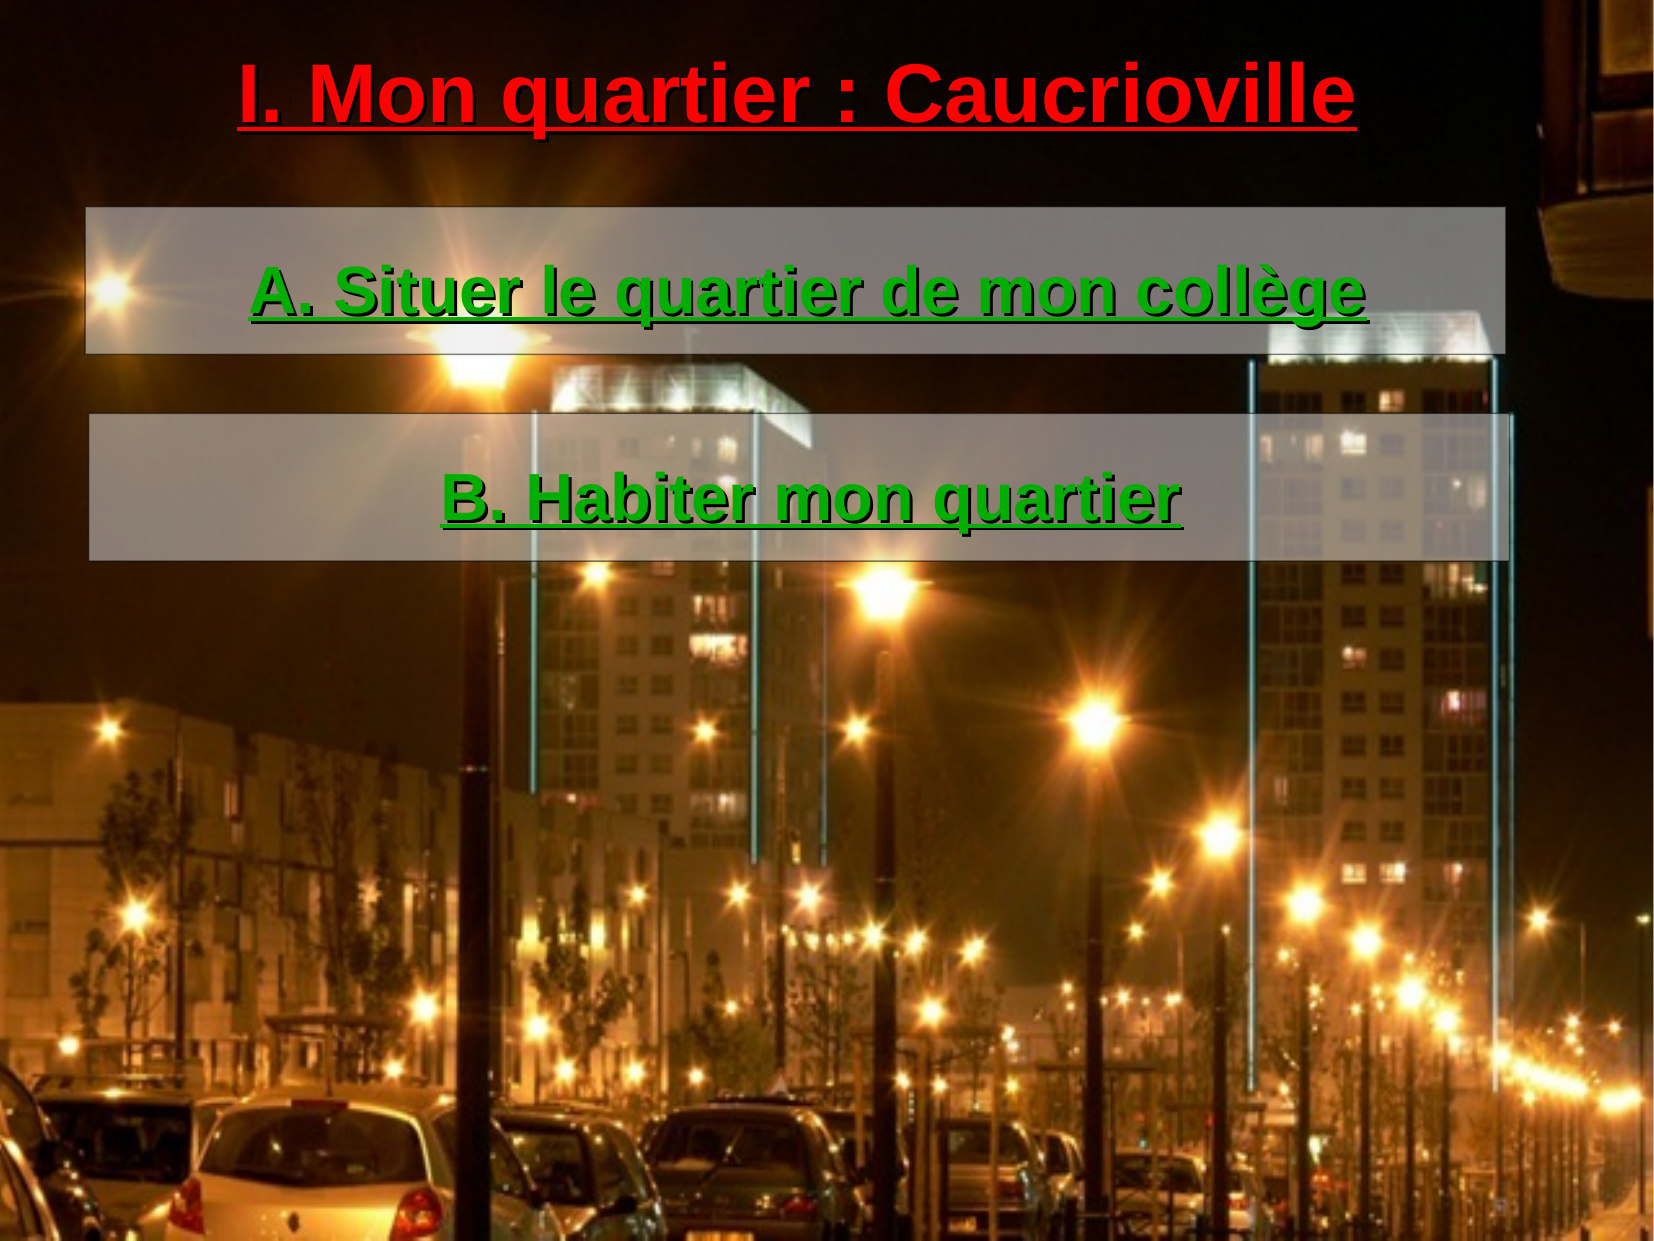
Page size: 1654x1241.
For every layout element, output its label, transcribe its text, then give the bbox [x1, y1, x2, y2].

text_box A. Situer le quartier de mon collège [85, 206, 1506, 355]
text_box B. Habiter mon quartier [88, 413, 1510, 562]
picture [0, 0, 1654, 1241]
text_box I. Mon quartier : Caucrioville [177, 39, 1388, 148]
